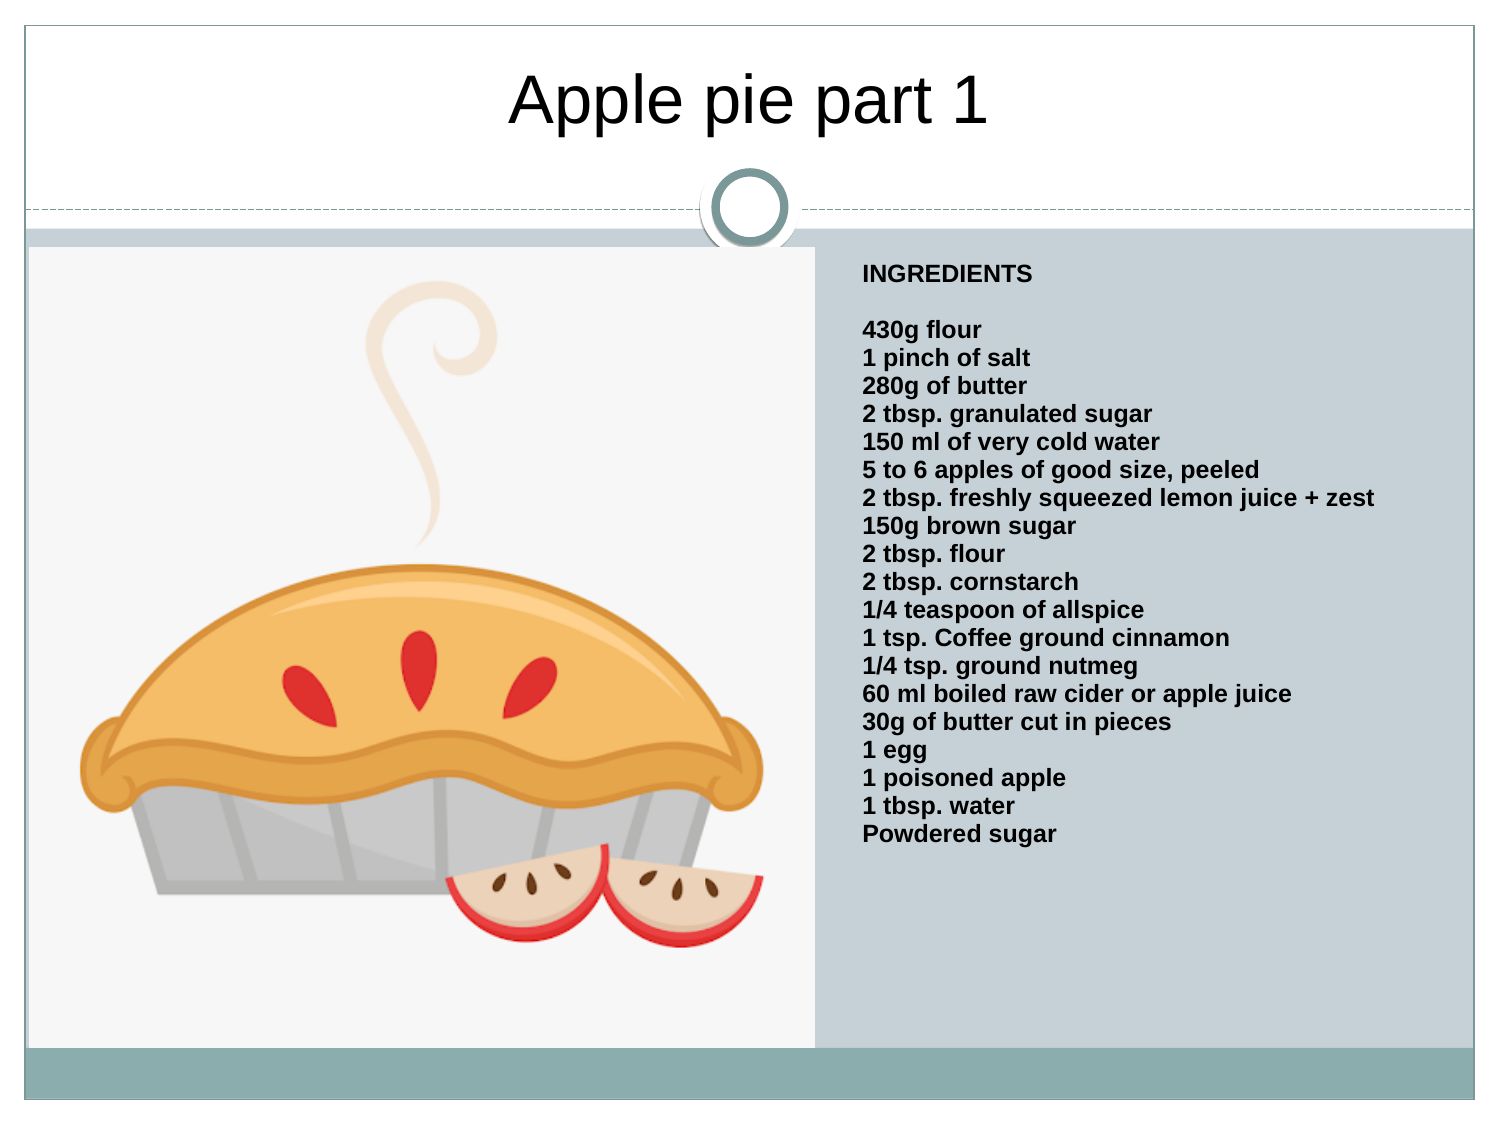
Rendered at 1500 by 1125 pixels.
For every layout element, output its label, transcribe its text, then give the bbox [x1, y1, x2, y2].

picture [29, 247, 815, 1048]
title Apple pie part 1 [49, 37, 1450, 162]
text_box INGREDIENTS 430g flour 1 pinch of salt 280g of butter 2 tbsp. granulated sugar 150 ml of very cold water 5 to 6 apples of good size, peeled 2 tbsp. freshly squeezed lemon juice + zest 150g brown sugar 2 tbsp. flour 2 tbsp. cornstarch 1/4 teaspoon of allspice 1 tsp. Coffee ground cinnamon 1/4 tsp. ground nutmeg 60 ml boiled raw cider or apple juice 30g of butter cut in pieces 1 egg 1 poisoned apple 1 tbsp. water Powdered sugar [862, 259, 1500, 876]
